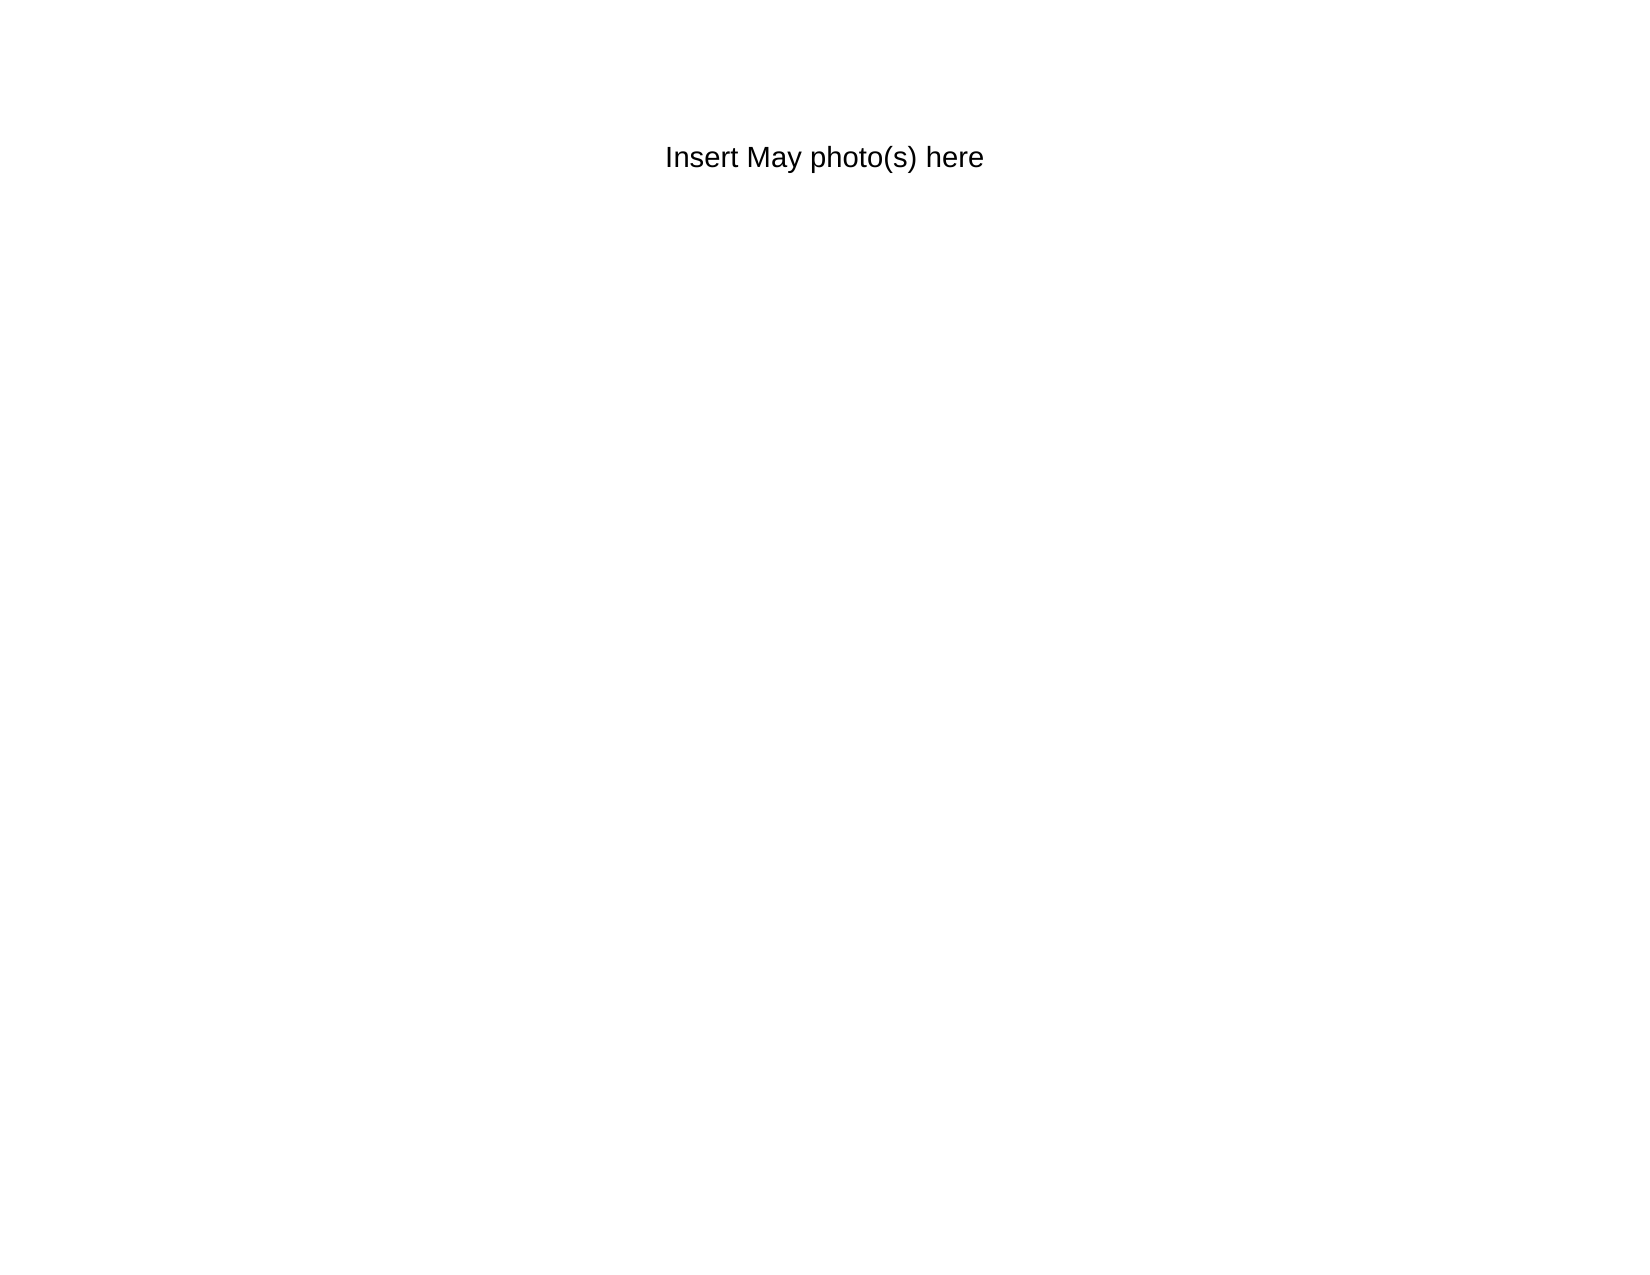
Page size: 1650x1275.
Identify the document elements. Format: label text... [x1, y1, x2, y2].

title Insert May photo(s) here [82, 50, 1568, 264]
